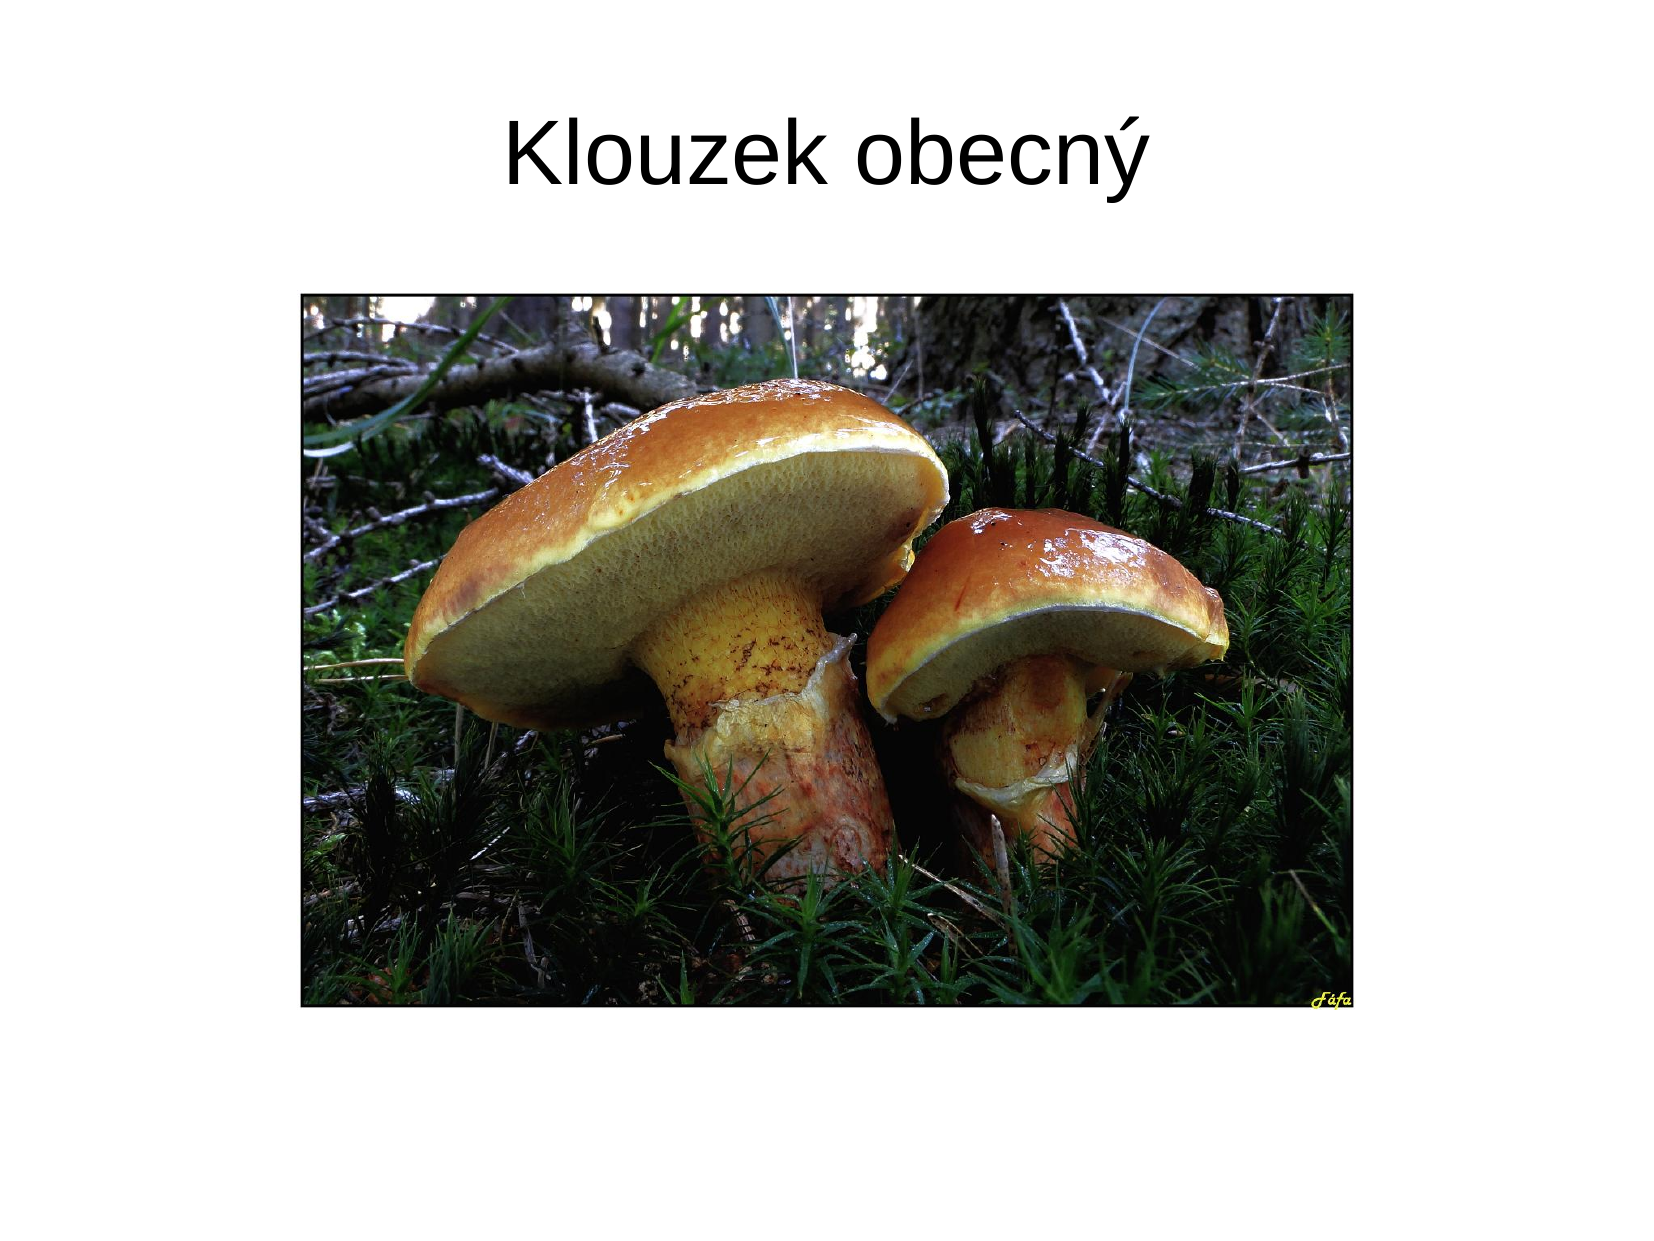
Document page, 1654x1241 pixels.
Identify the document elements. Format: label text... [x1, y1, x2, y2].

title Klouzek obecný [82, 49, 1571, 257]
picture [297, 290, 1356, 1010]
